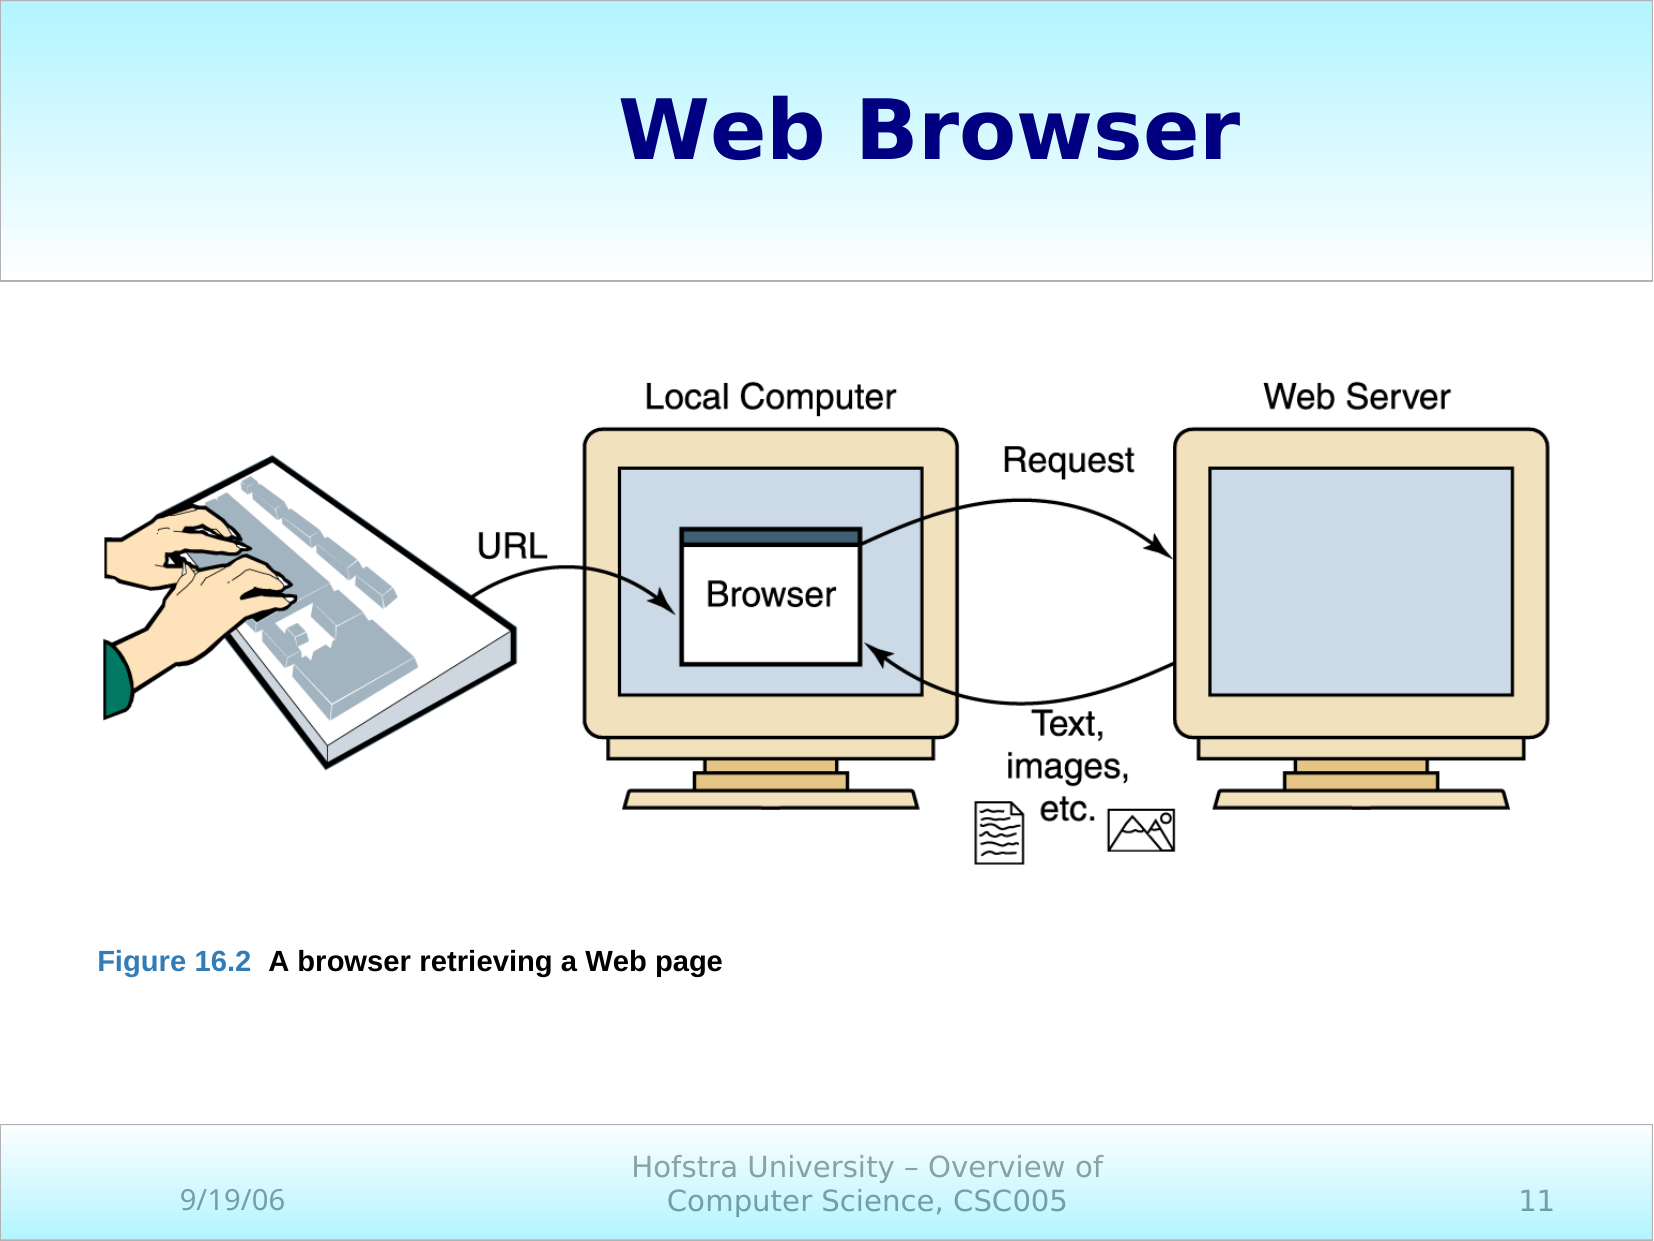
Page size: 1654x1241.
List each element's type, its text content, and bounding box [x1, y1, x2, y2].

title Web Browser [247, 27, 1612, 235]
picture [82, 354, 1571, 886]
text_box Figure 16.2 A browser retrieving a Web page [82, 937, 747, 986]
